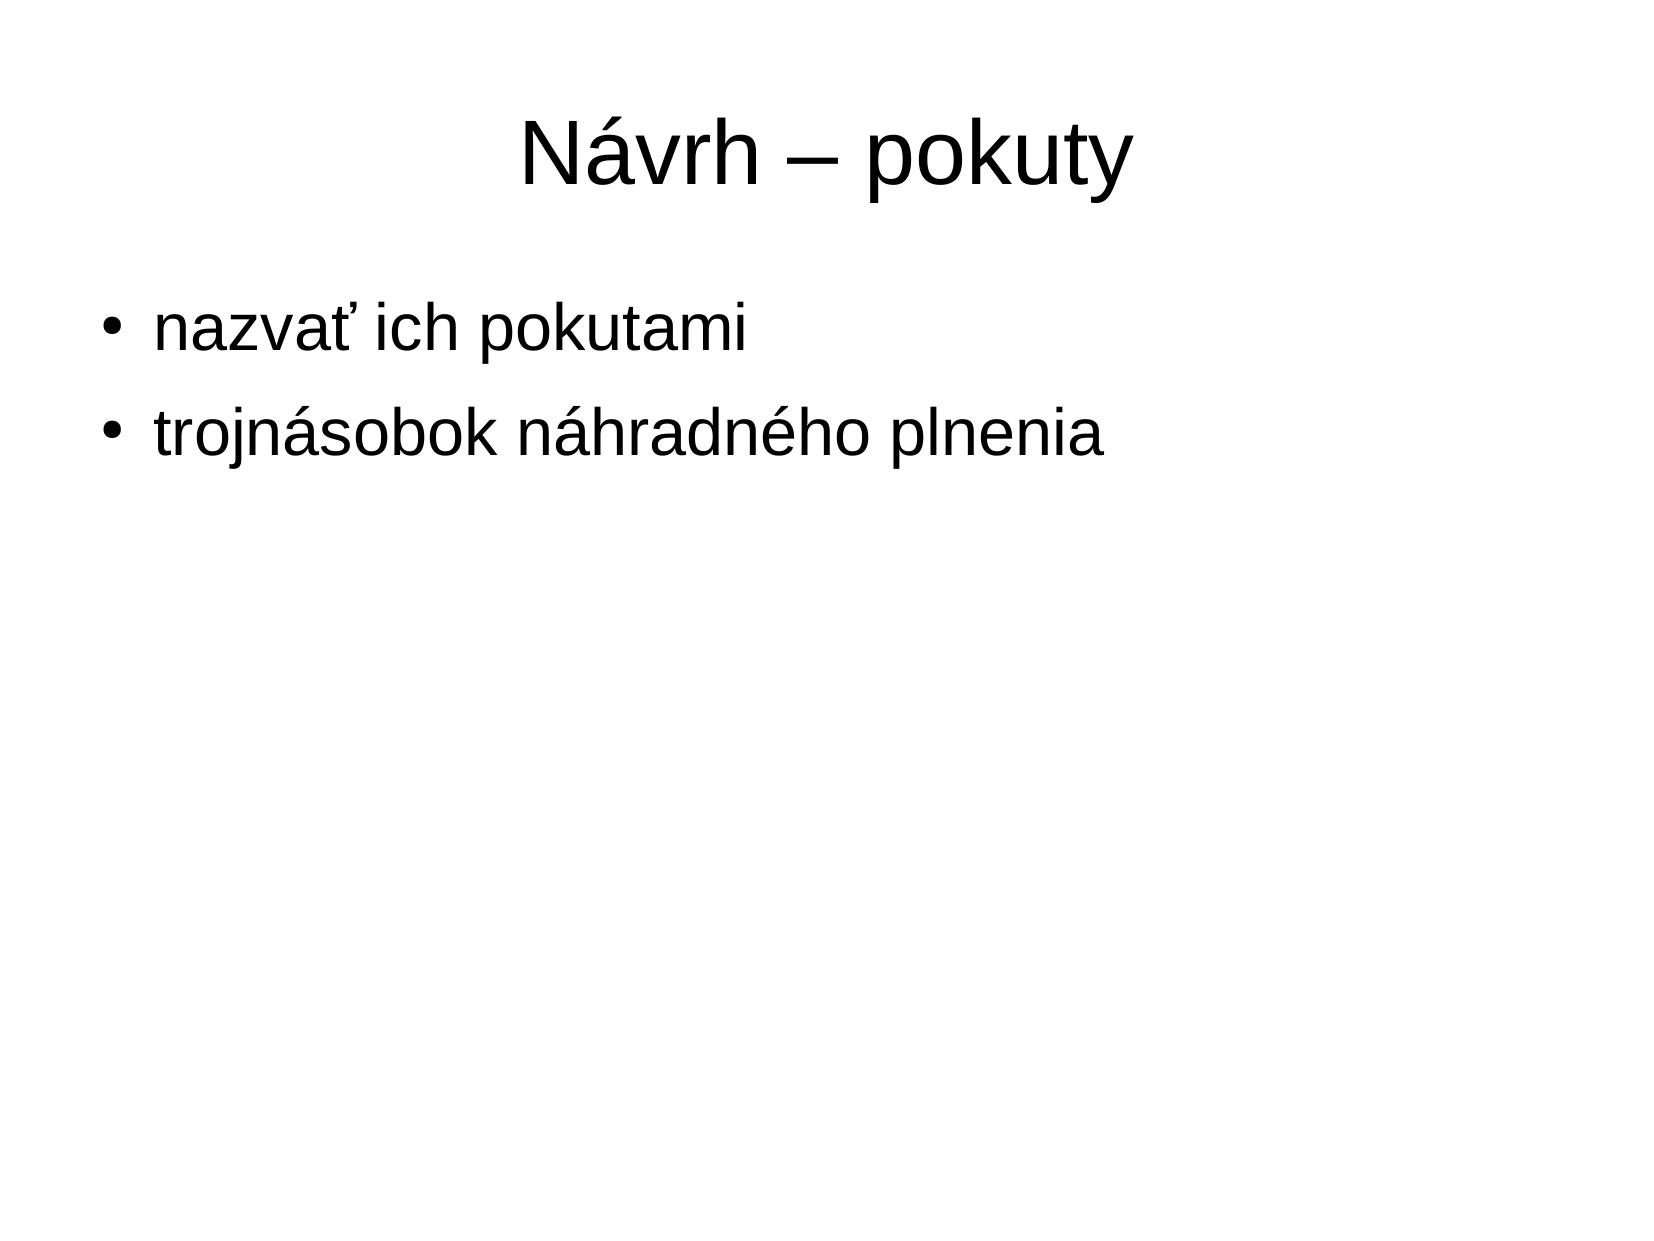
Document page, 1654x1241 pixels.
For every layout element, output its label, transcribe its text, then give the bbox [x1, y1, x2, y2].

title Návrh – pokuty [82, 49, 1571, 257]
list nazvať ich pokutami trojnásobok náhradného plnenia [82, 290, 1571, 1010]
